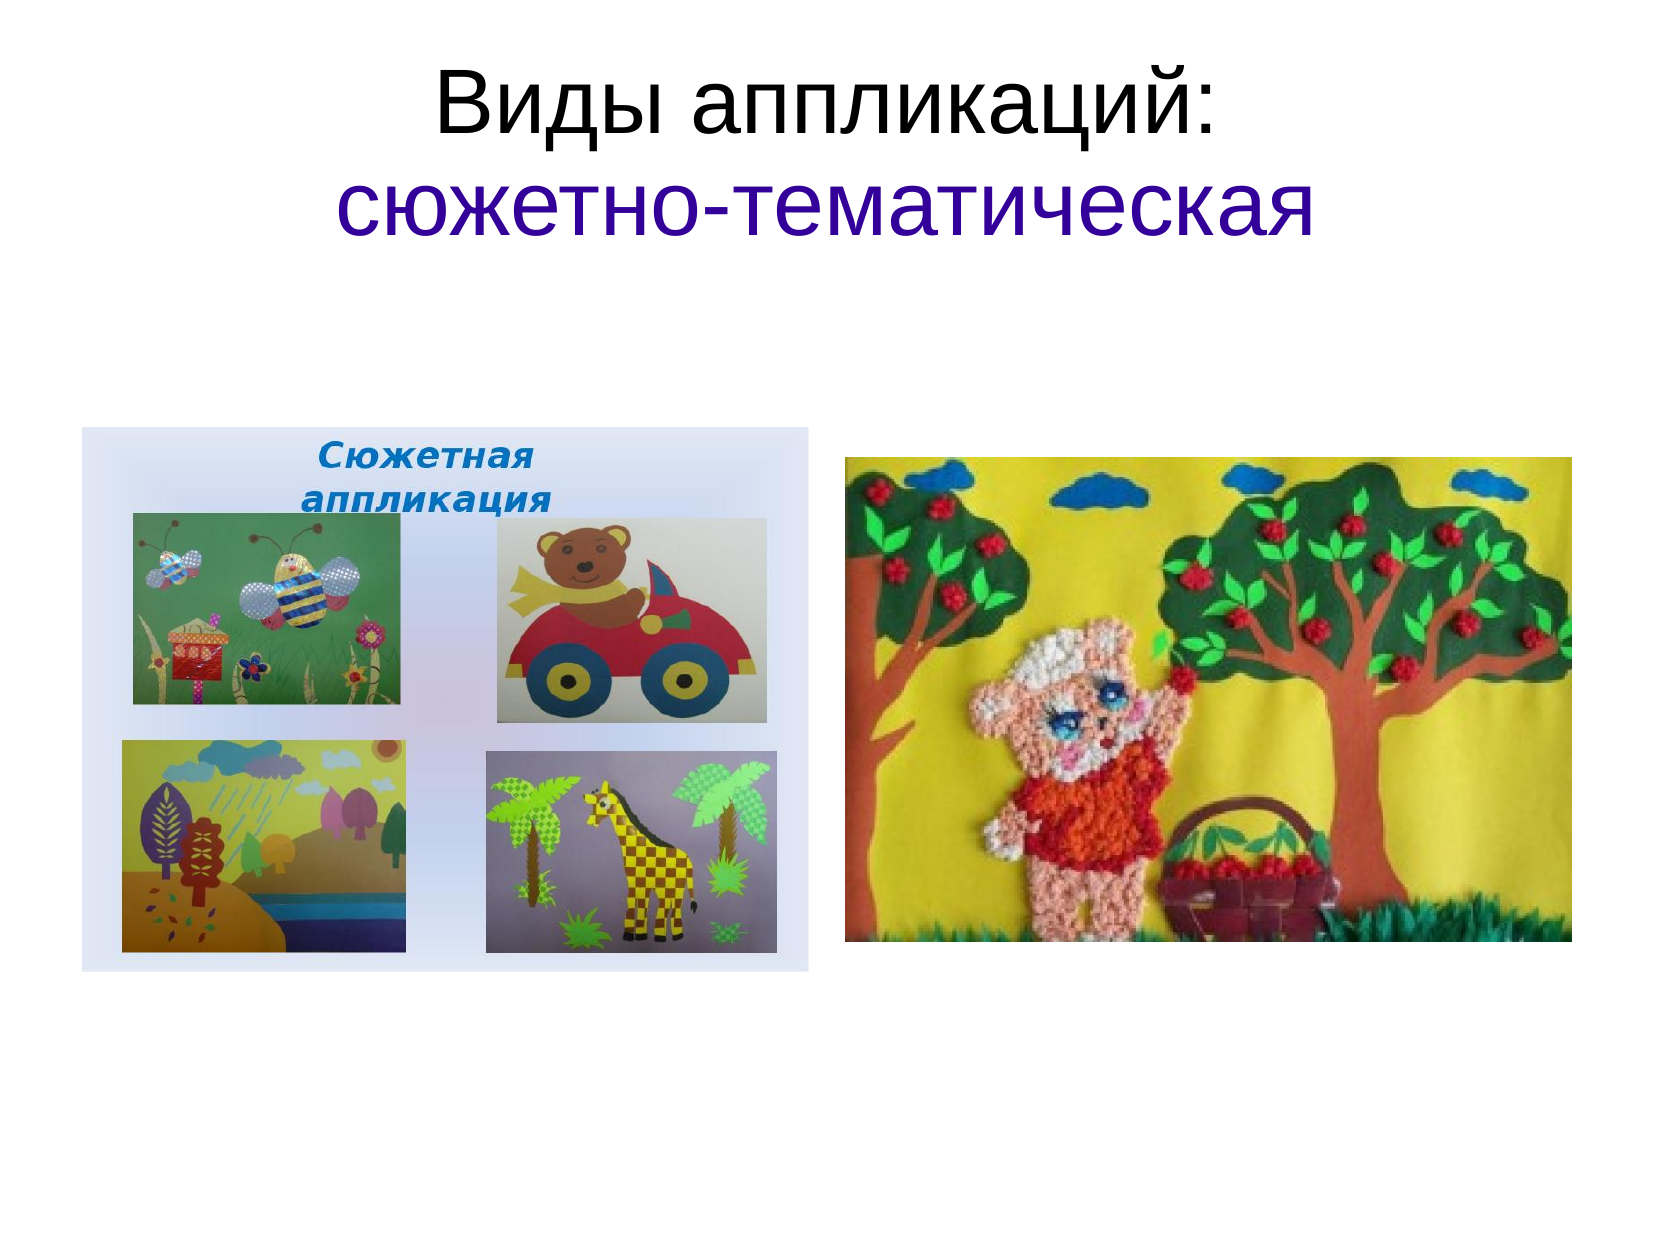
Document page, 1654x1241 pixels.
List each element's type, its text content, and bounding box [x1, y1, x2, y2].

picture [845, 457, 1572, 942]
picture [82, 427, 809, 972]
title Виды аппликаций: сюжетно-тематическая [82, 49, 1571, 257]
